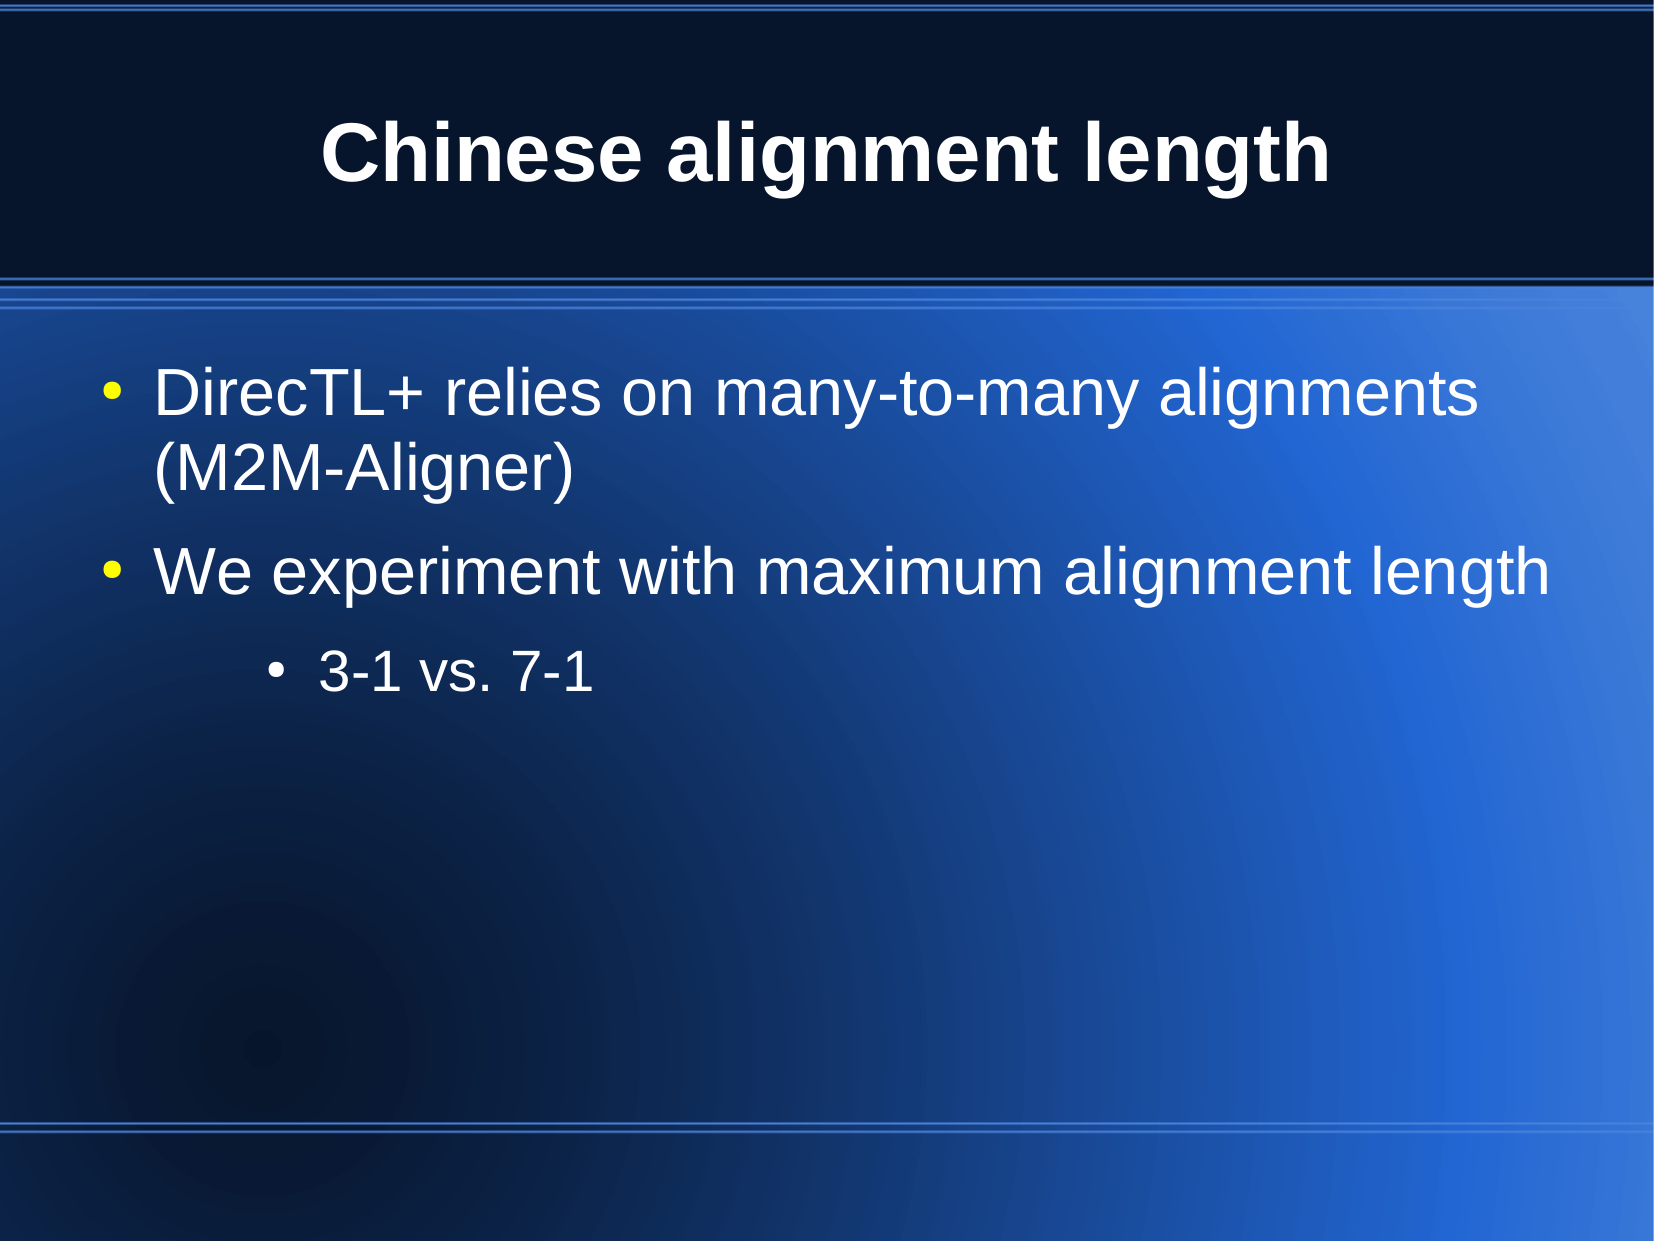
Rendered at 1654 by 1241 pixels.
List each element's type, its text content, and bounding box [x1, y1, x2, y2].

title Chinese alignment length [82, 49, 1571, 257]
list DirecTL+ relies on many-to-many alignments (M2M-Aligner) We experiment with maximum alignment length 3-1 vs. 7-1 [82, 355, 1571, 1174]
picture [0, 0, 1654, 1241]
